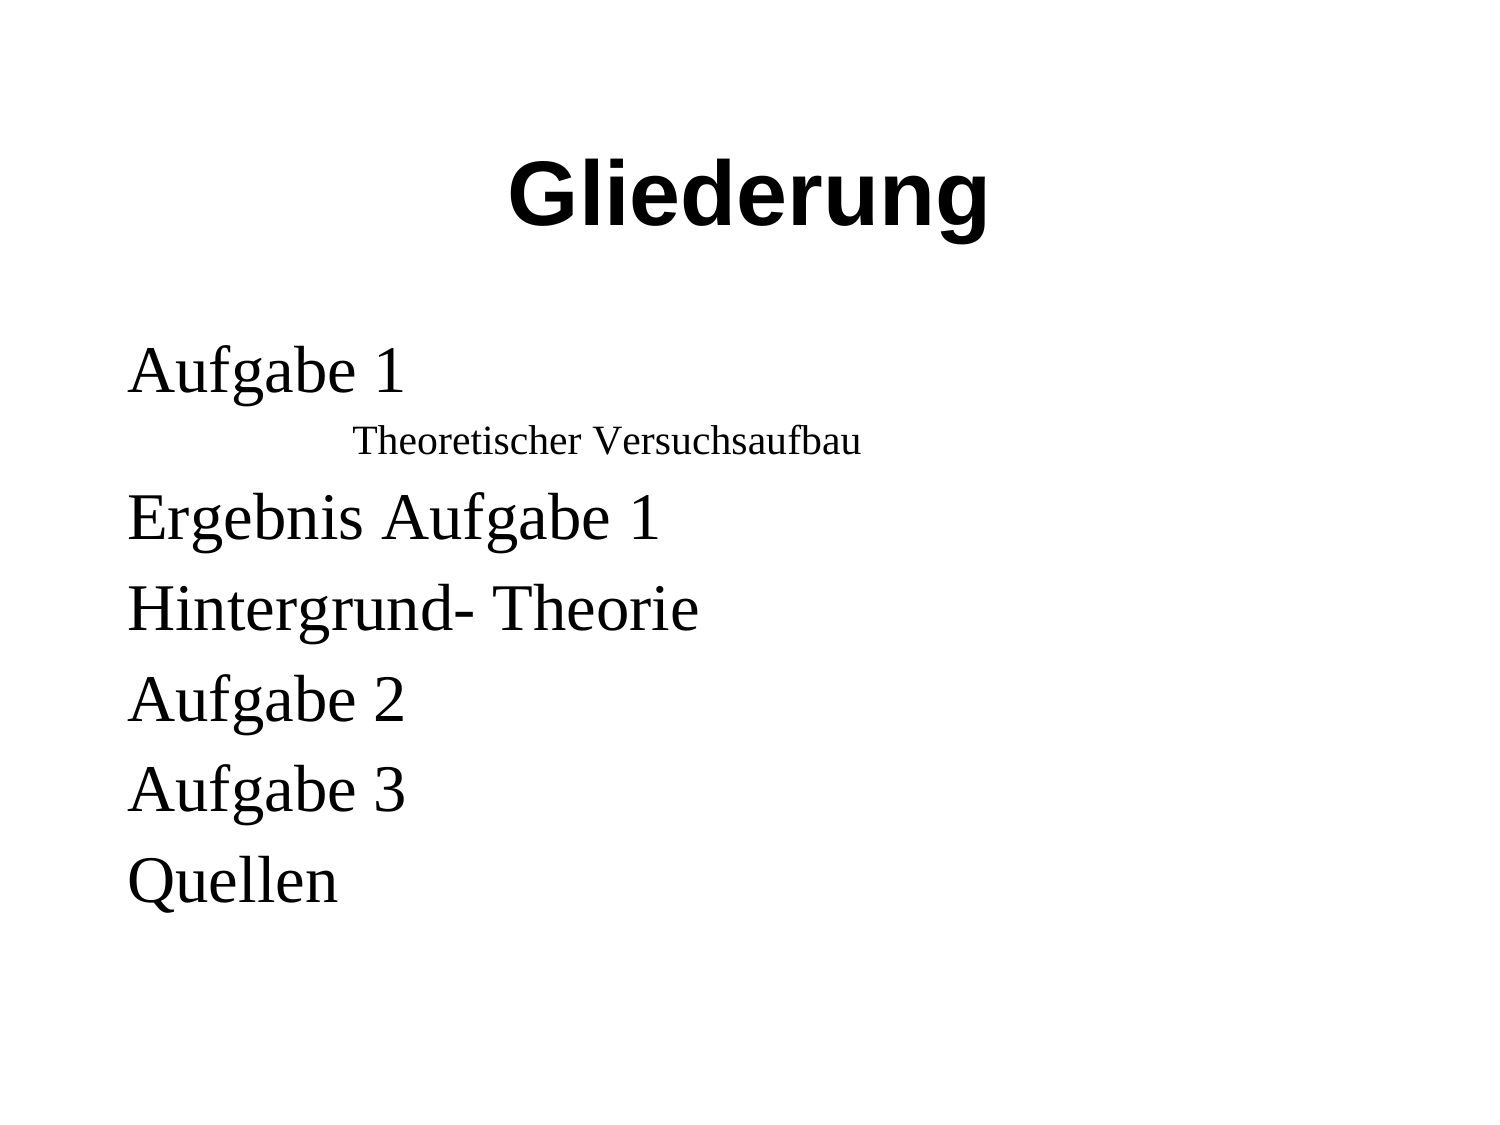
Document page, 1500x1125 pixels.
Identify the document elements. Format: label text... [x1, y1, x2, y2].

title Gliederung [112, 99, 1388, 288]
list Aufgabe 1 Theoretischer Versuchsaufbau Ergebnis Aufgabe 1 Hintergrund- Theorie Aufgabe 2 Aufgabe 3 Quellen [112, 324, 1388, 1125]
